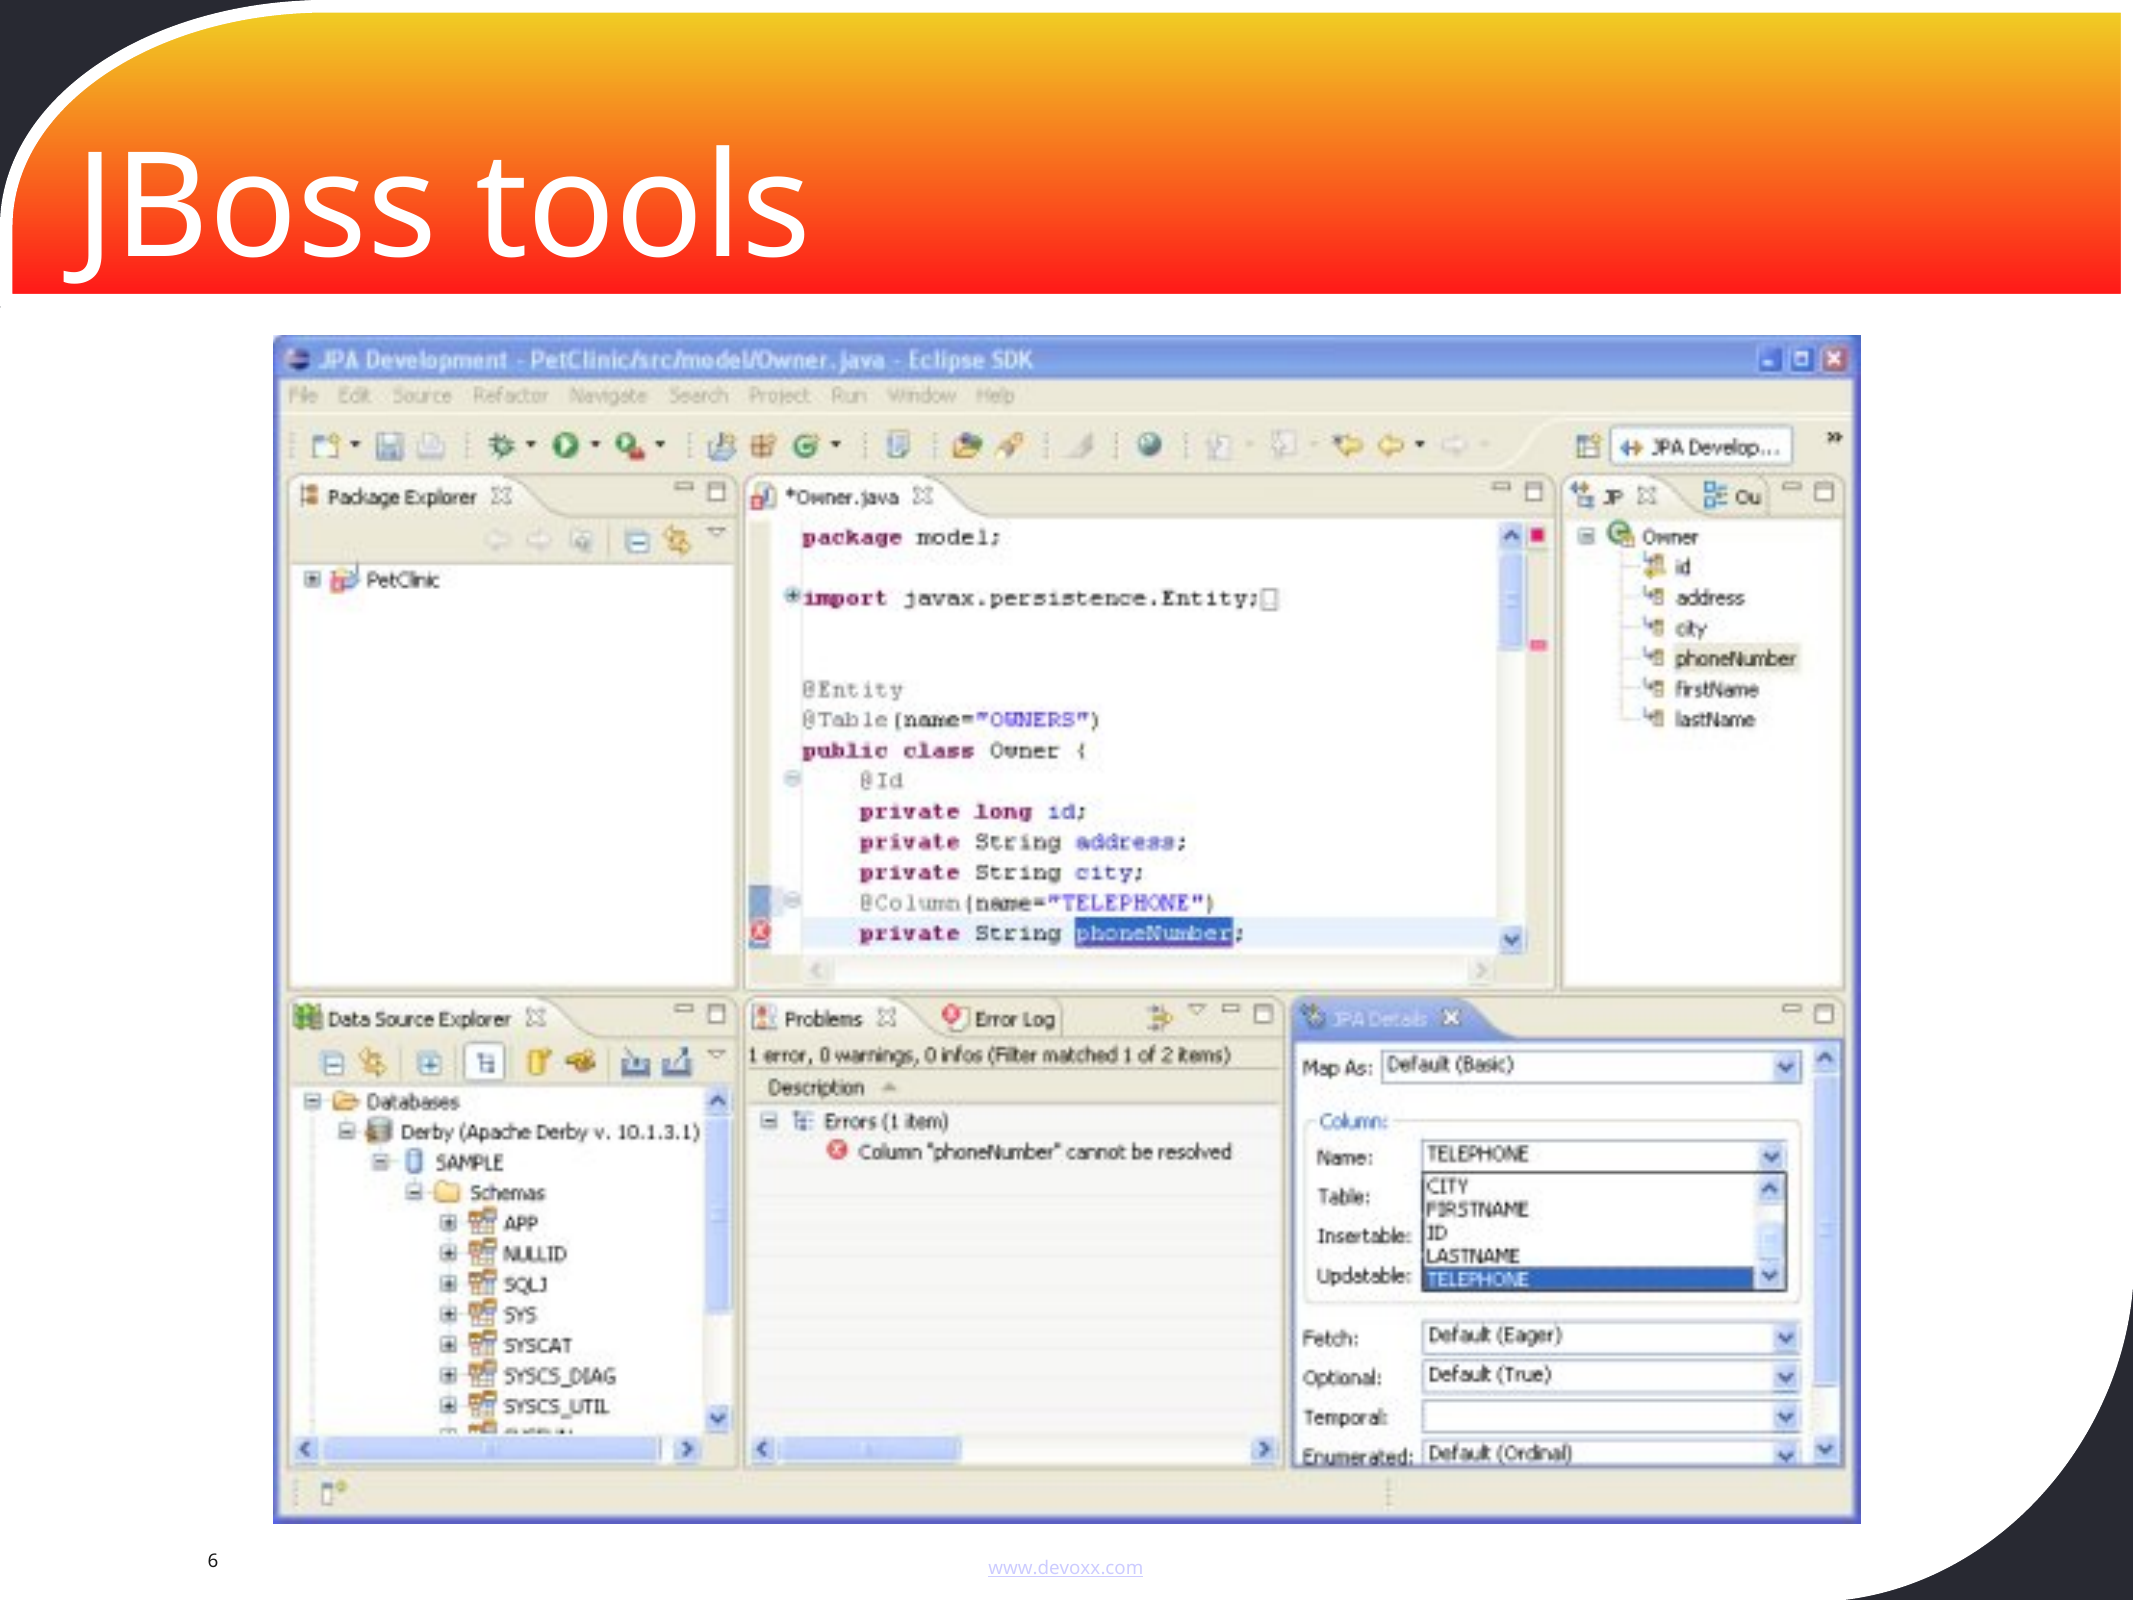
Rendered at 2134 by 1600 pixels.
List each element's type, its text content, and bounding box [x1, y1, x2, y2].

text_box JBoss tools [75, 56, 2036, 286]
picture [273, 335, 1861, 1524]
